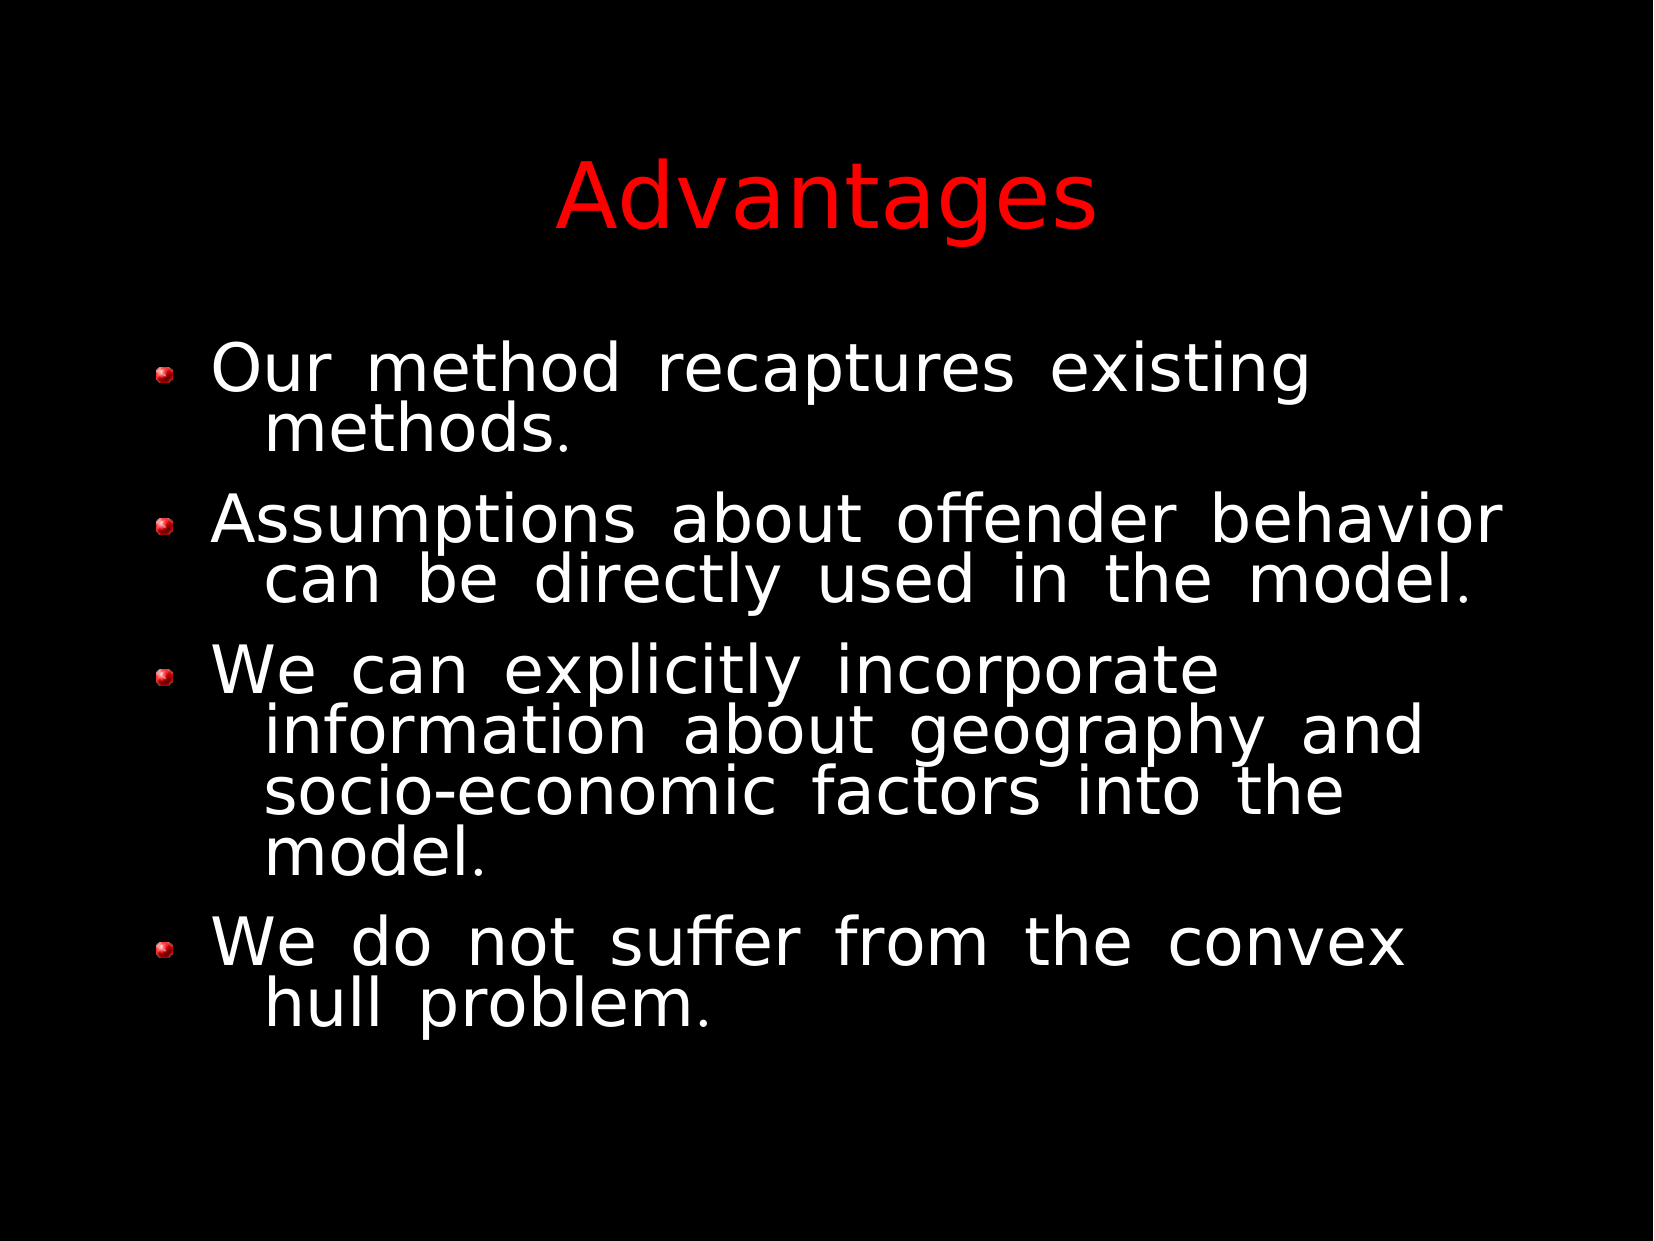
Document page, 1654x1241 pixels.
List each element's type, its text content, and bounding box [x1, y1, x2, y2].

list Our method recaptures existing methods. Assumptions about offender behavior can be directly used in the model. We can explicitly incorporate information about geography and socio-economic factors into the model. We do not suffer from the convex hull problem. [121, 344, 1533, 1127]
title Advantages [121, 102, 1533, 311]
